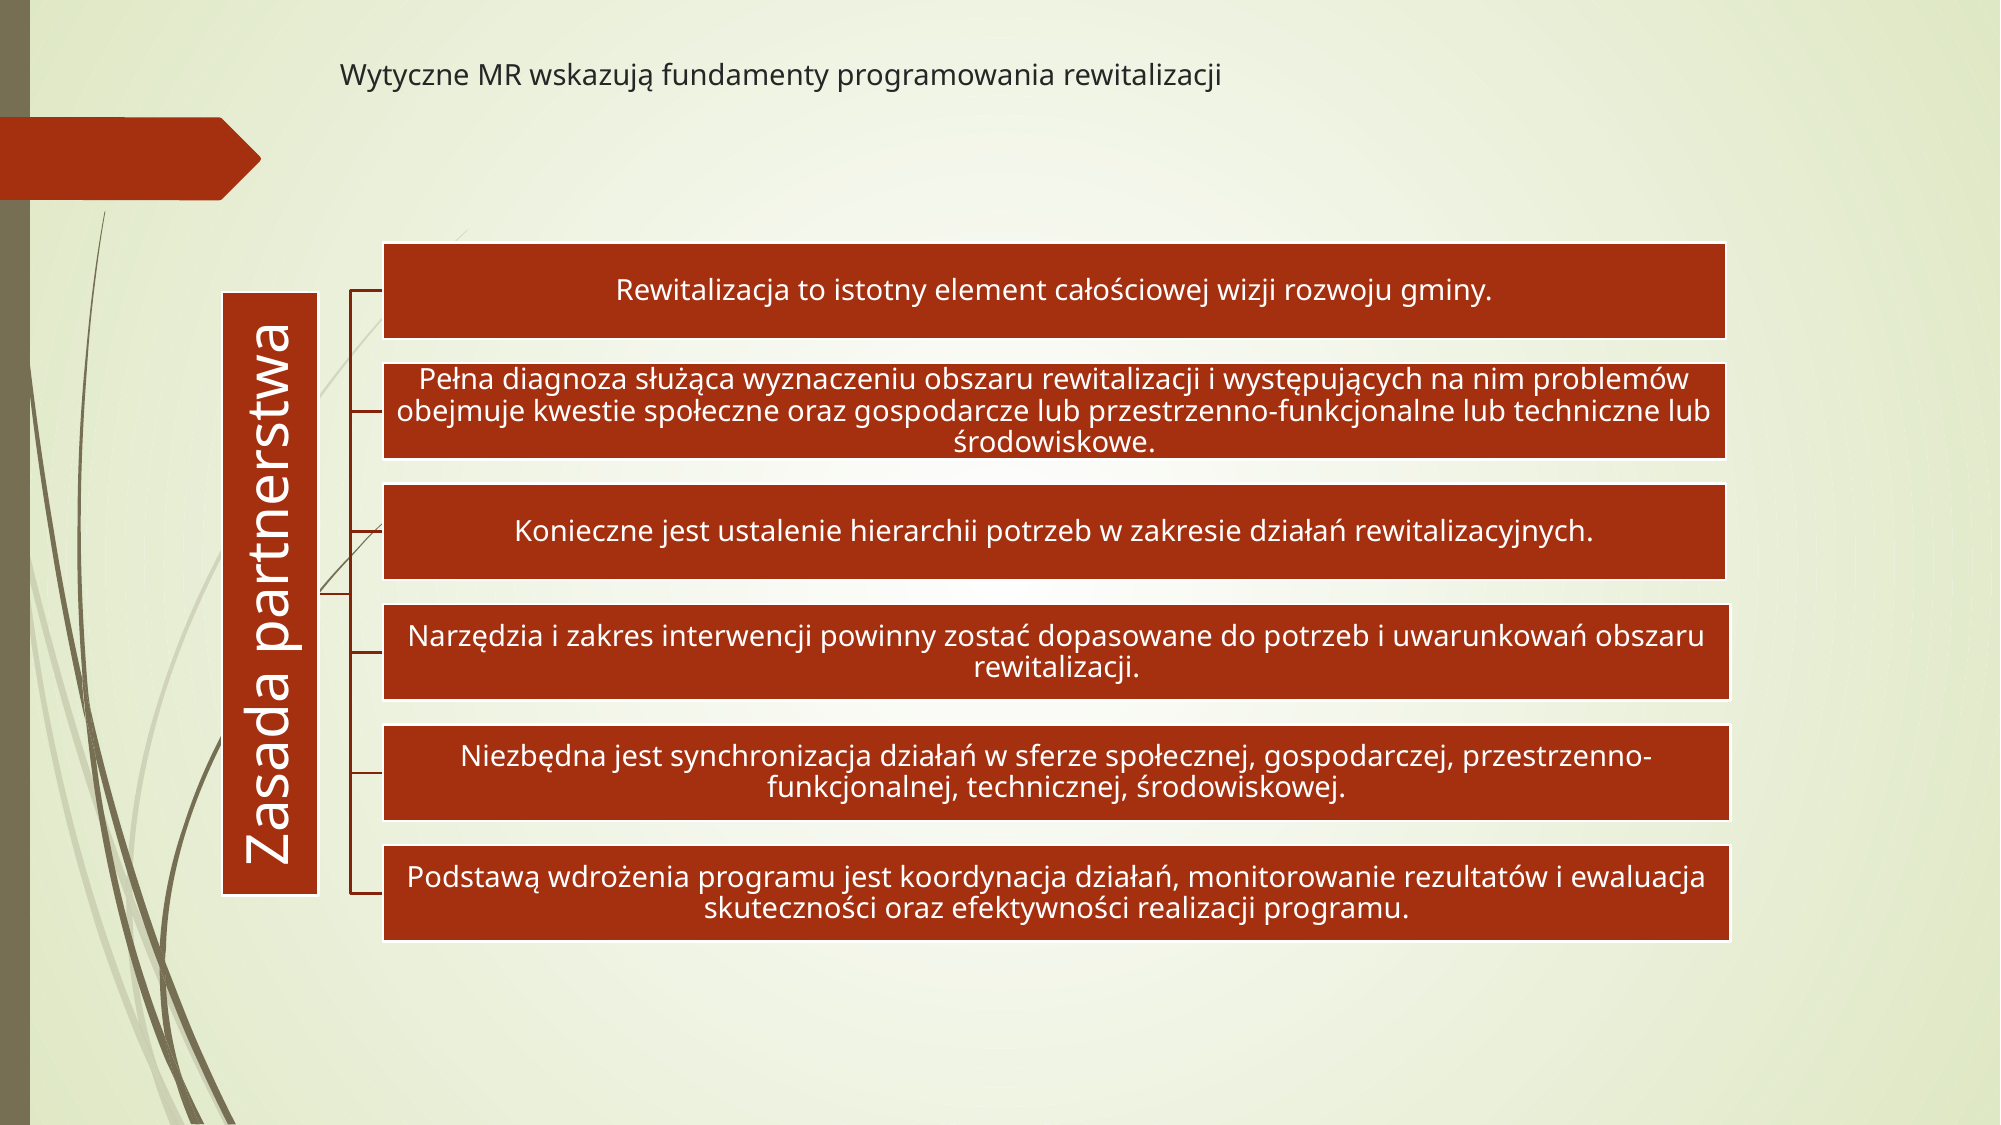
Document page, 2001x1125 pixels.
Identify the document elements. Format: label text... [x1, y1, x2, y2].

title Wytyczne MR wskazują fundamenty programowania rewitalizacji [324, 48, 1697, 197]
text_box Rewitalizacja to istotny element całościowej wizji rozwoju gminy. [382, 242, 1727, 340]
text_box Pełna diagnoza służąca wyznaczeniu obszaru rewitalizacji i występujących na nim problemów obejmuje kwestie społeczne oraz gospodarcze lub przestrzenno-funkcjonalne lub techniczne lub środowiskowe. [382, 363, 1727, 460]
text_box Niezbędna jest synchronizacja działań w sferze społecznej, gospodarczej, przestrzenno-funkcjonalnej, technicznej, środowiskowej. [382, 724, 1731, 821]
text_box Zasada partnerstwa [221, 291, 319, 896]
text_box Narzędzia i zakres interwencji powinny zostać dopasowane do potrzeb i uwarunkowań obszaru rewitalizacji. [382, 604, 1731, 701]
text_box Konieczne jest ustalenie hierarchii potrzeb w zakresie działań rewitalizacyjnych. [382, 483, 1727, 581]
text_box Podstawą wdrożenia programu jest koordynacja działań, monitorowanie rezultatów i ewaluacja skuteczności oraz efektywności realizacji programu. [382, 845, 1731, 942]
